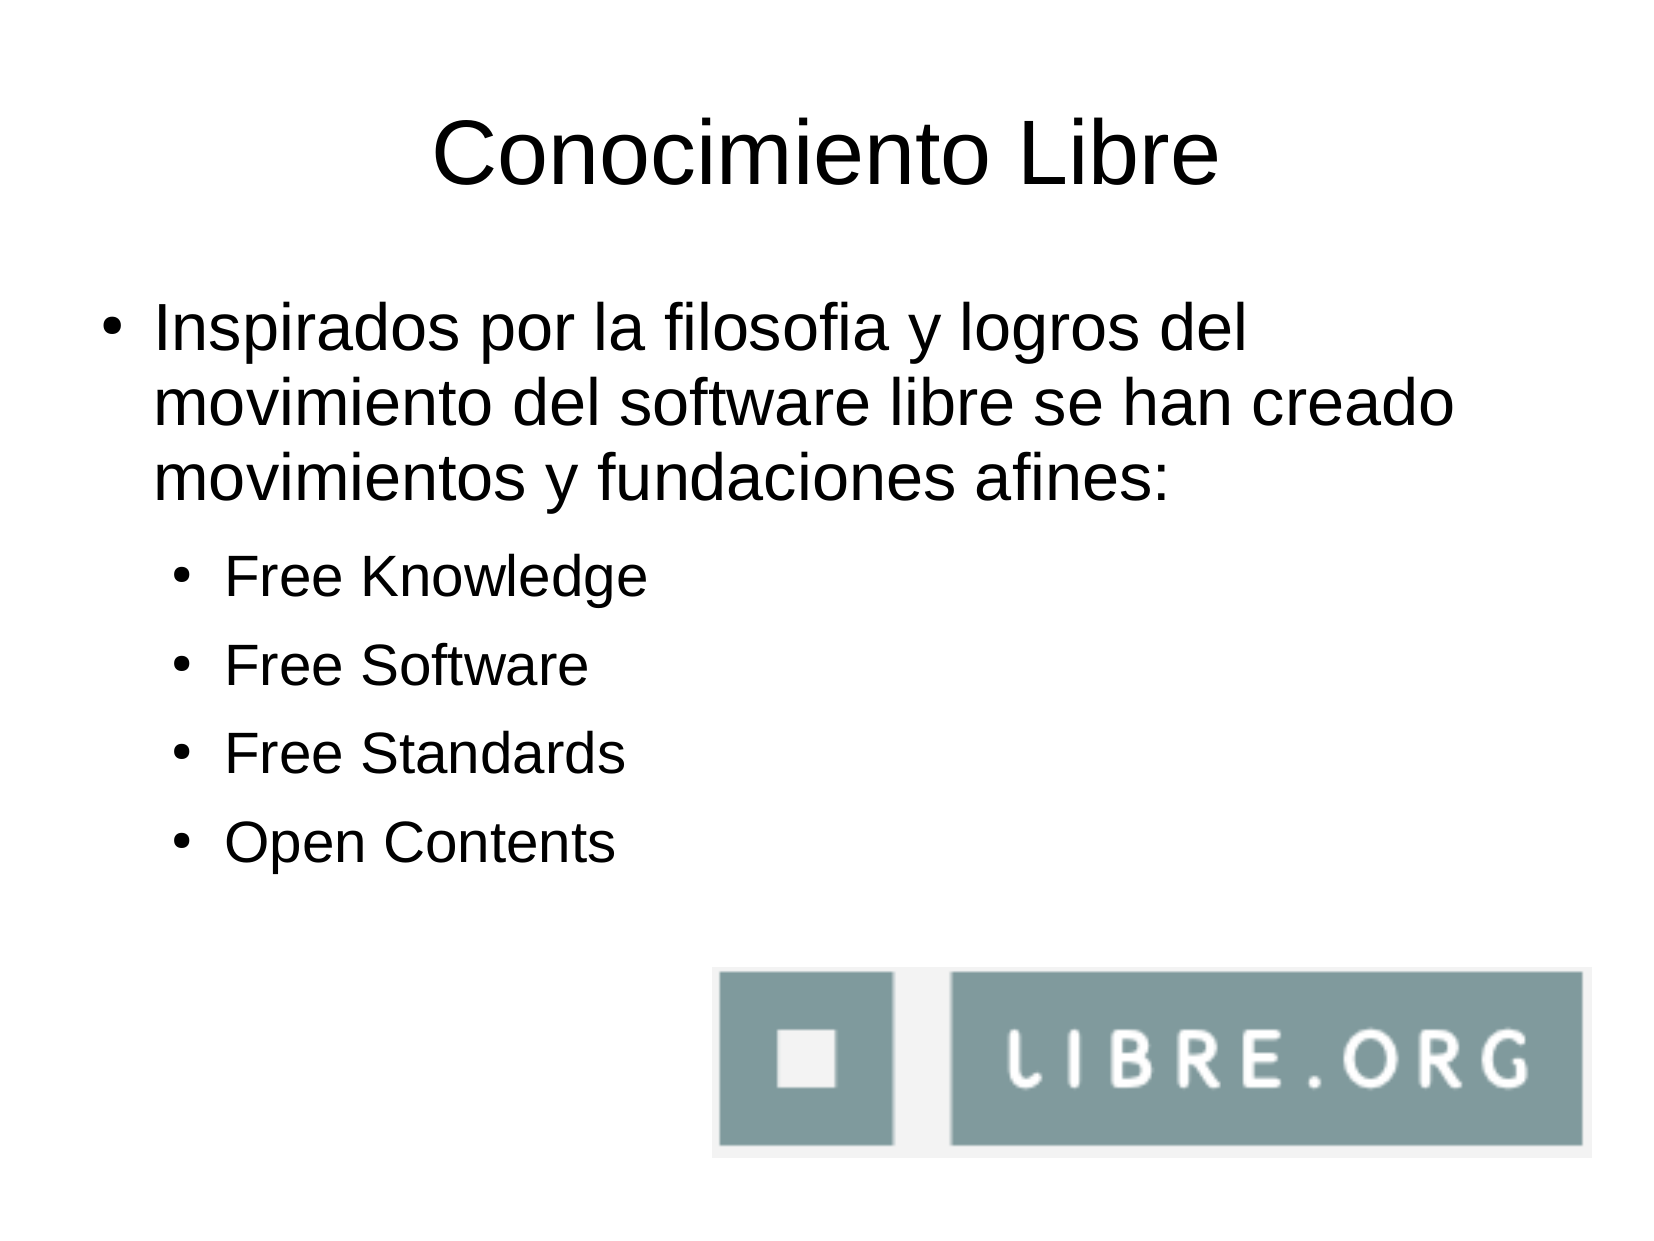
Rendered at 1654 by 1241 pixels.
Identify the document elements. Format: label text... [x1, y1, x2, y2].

list Inspirados por la filosofia y logros del movimiento del software libre se han creado movimientos y fundaciones afines: Free Knowledge Free Software Free Standards Open Contents [82, 290, 1571, 876]
title Conocimiento Libre [82, 49, 1571, 257]
picture [712, 967, 1592, 1158]
